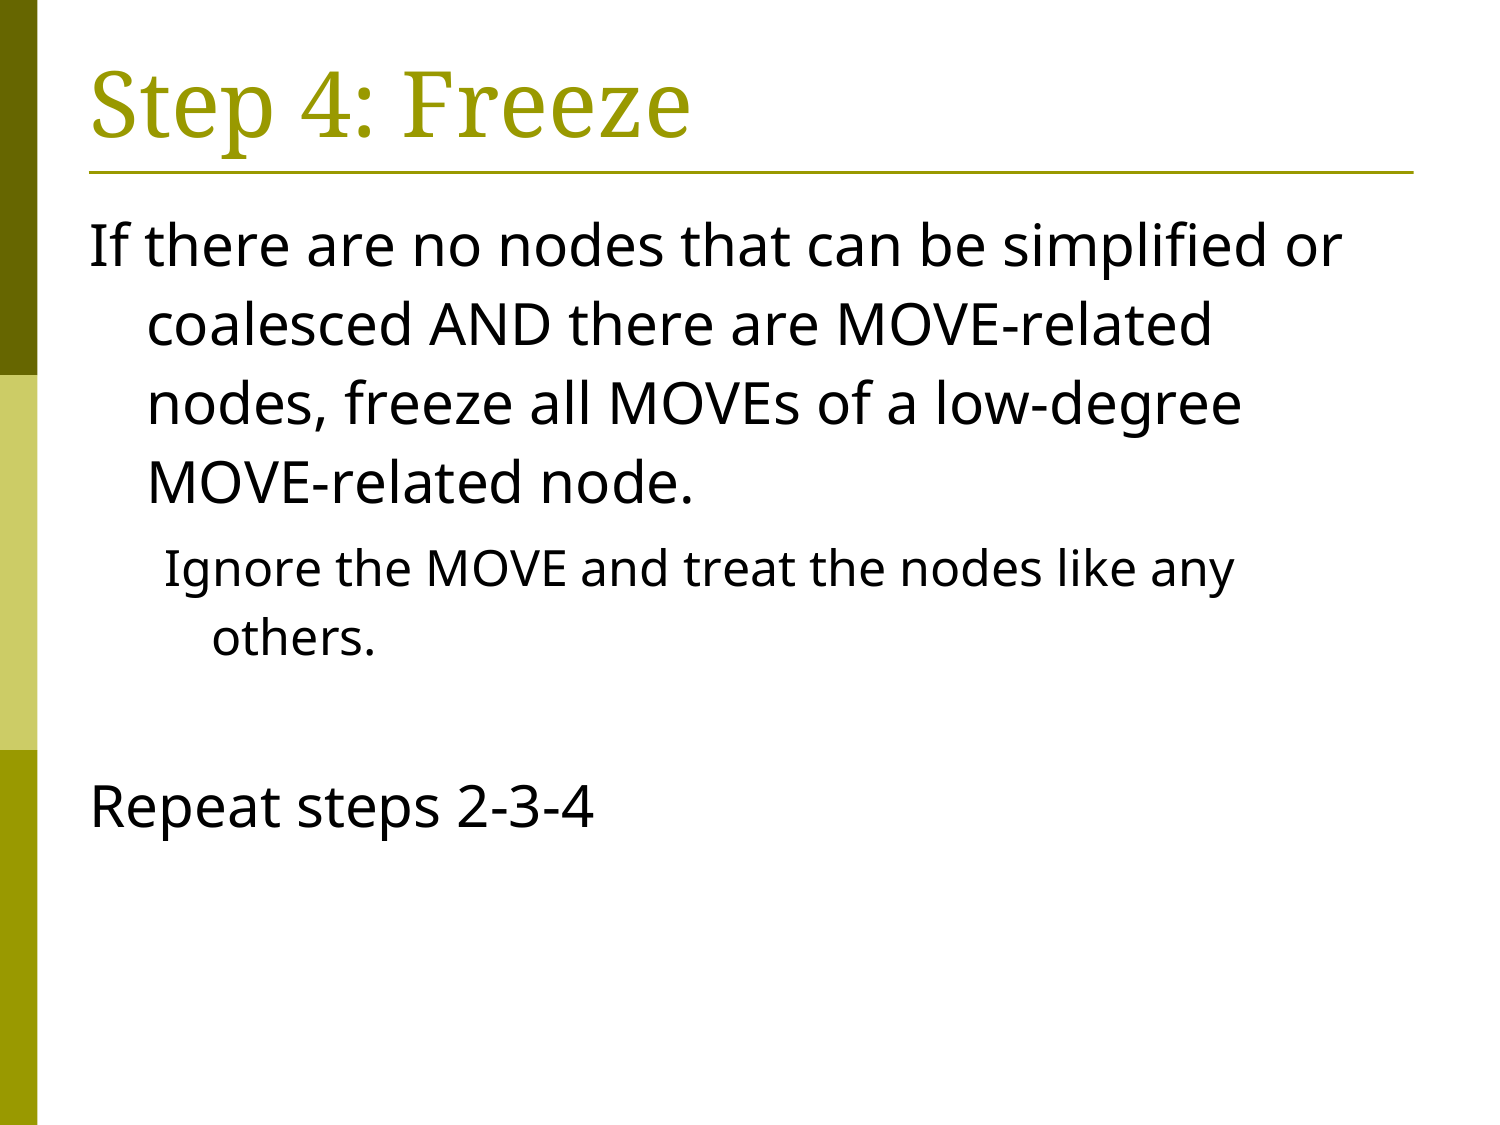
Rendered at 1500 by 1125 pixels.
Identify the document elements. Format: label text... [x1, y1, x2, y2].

title Step 4: Freeze [75, 45, 1426, 173]
list If there are no nodes that can be simplified or coalesced AND there are MOVE-related nodes, freeze all MOVEs of a low-degree MOVE-related node. Ignore the MOVE and treat the nodes like any others. Repeat steps 2-3-4 [75, 196, 1426, 1006]
